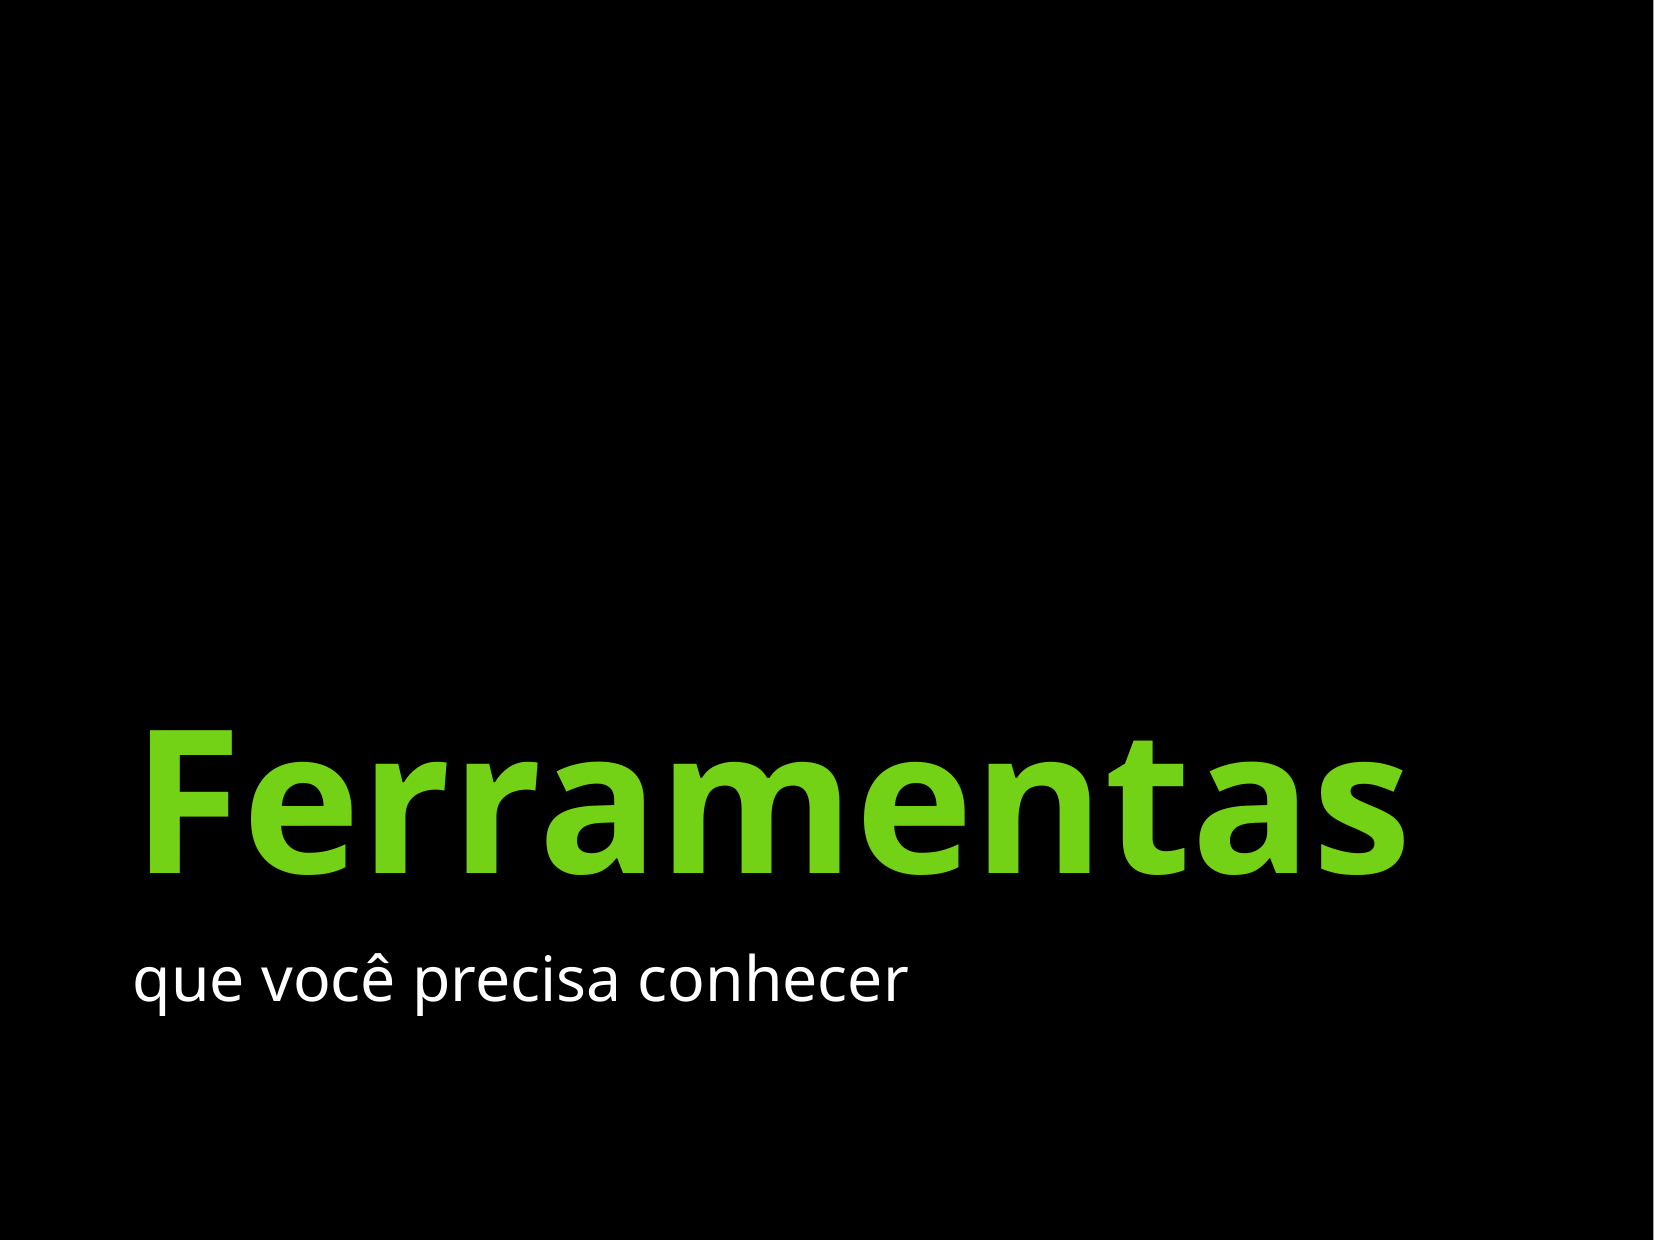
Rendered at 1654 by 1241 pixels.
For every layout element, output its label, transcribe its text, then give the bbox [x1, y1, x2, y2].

text_box Ferramentas [118, 100, 1536, 927]
text_box que você precisa conhecer [118, 927, 1536, 1134]
